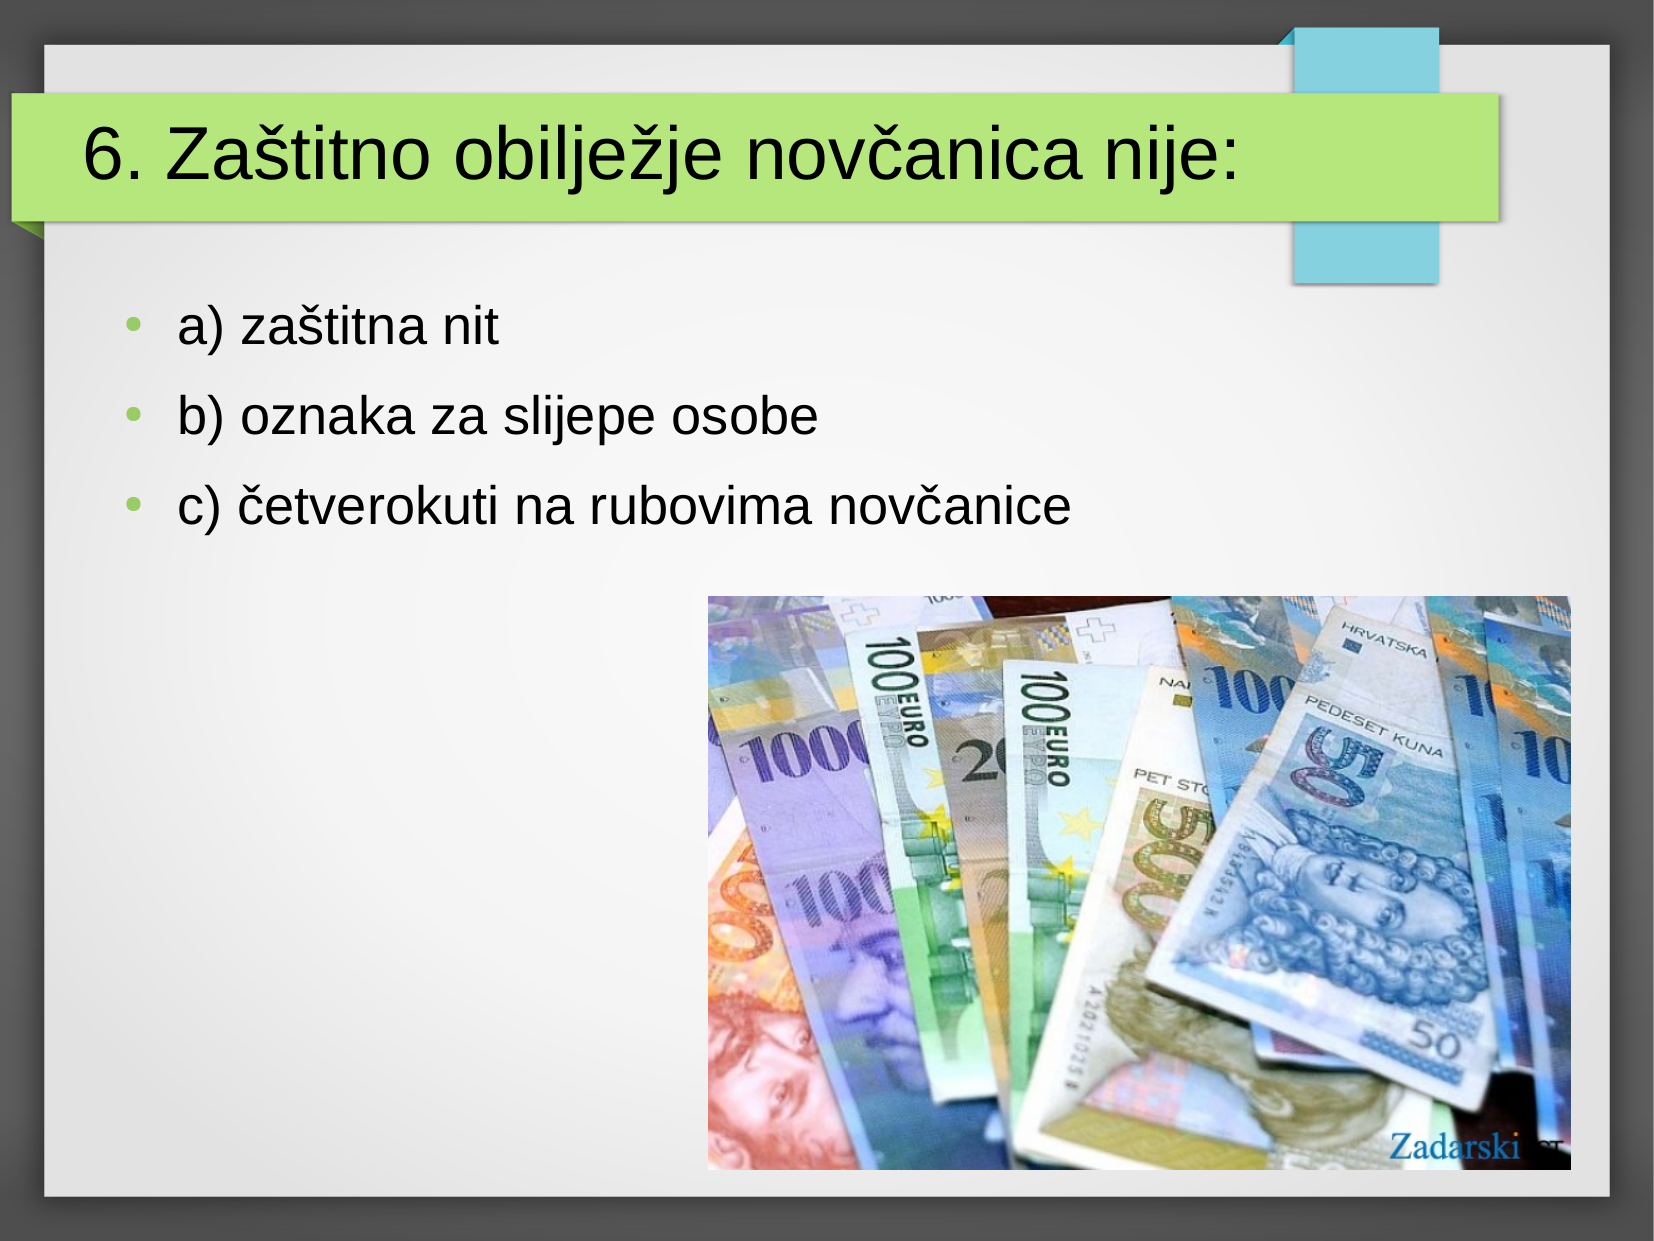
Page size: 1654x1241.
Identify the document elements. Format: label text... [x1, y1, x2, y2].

title 6. Zaštitno obilježje novčanica nije: [82, 94, 1264, 213]
list a) zaštitna nit b) oznaka za slijepe osobe c) četverokuti na rubovima novčanice [106, 295, 1524, 1015]
picture [0, 0, 1654, 1241]
